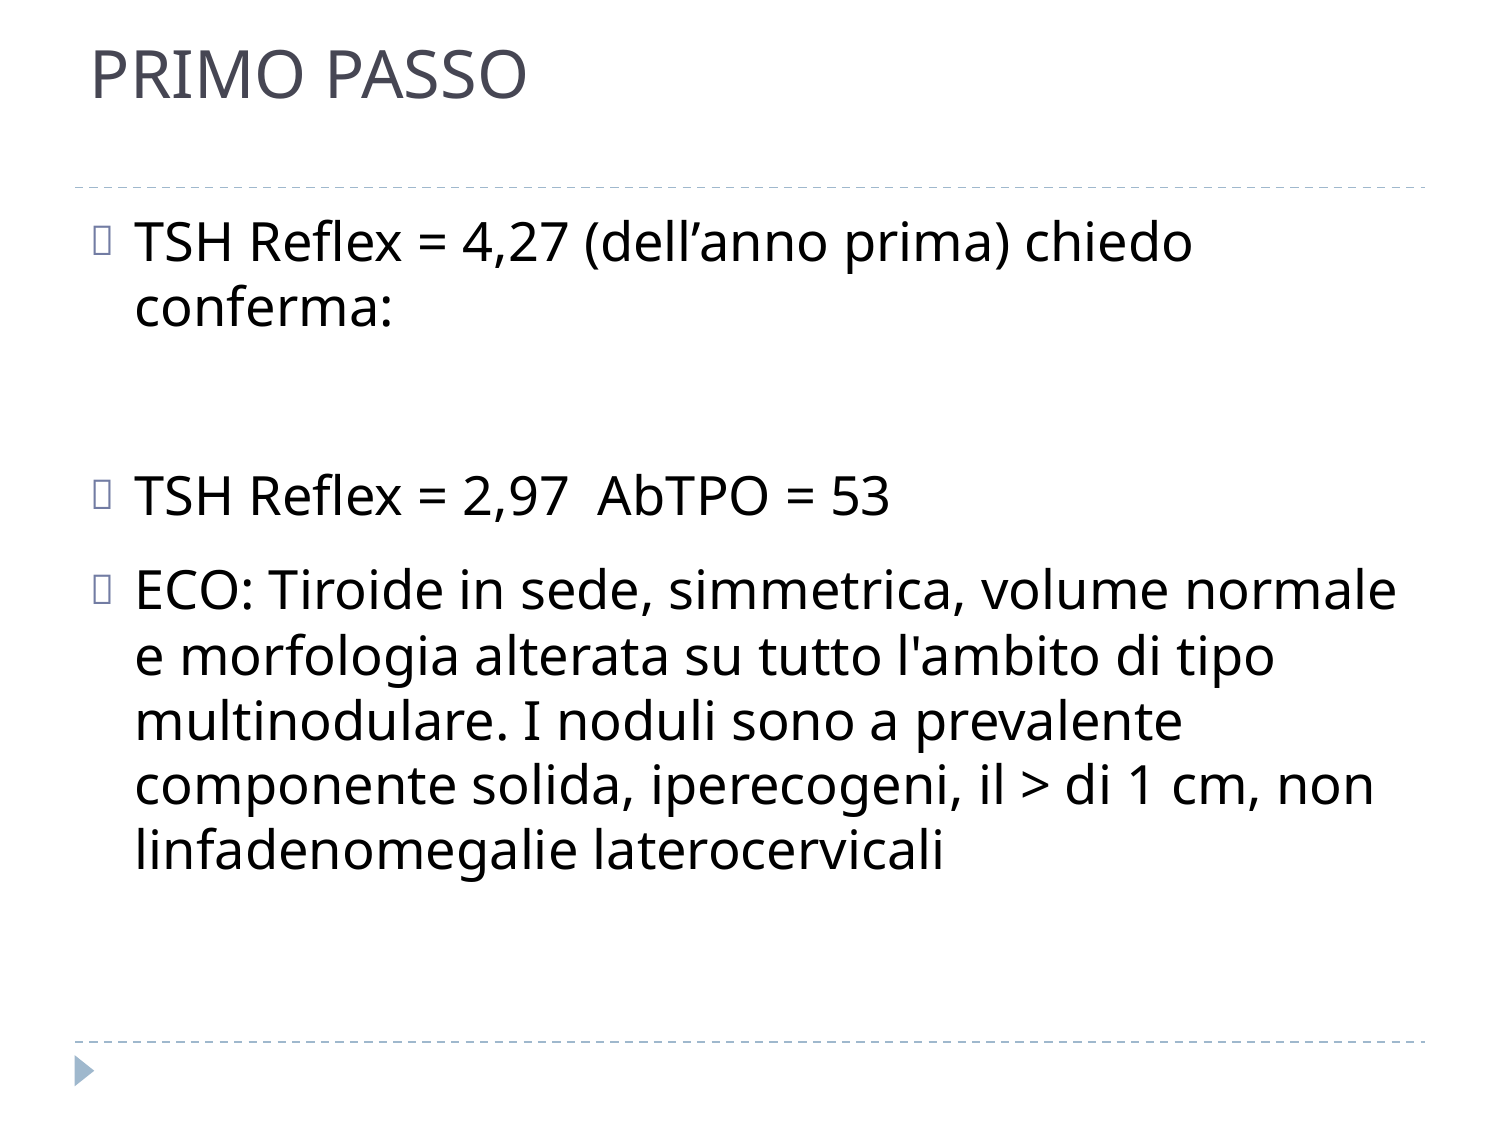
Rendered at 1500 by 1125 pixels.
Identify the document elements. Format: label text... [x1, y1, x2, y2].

title PRIMO PASSO [75, 24, 1425, 188]
list TSH Reflex = 4,27 (dell’anno prima) chiedo conferma: TSH Reflex = 2,97 AbTPO = 53 ECO: Tiroide in sede, simmetrica, volume normale e morfologia alterata su tutto l'ambito di tipo multinodulare. I noduli sono a prevalente componente solida, iperecogeni, il > di 1 cm, non linfadenomegalie laterocervicali [75, 200, 1425, 1010]
